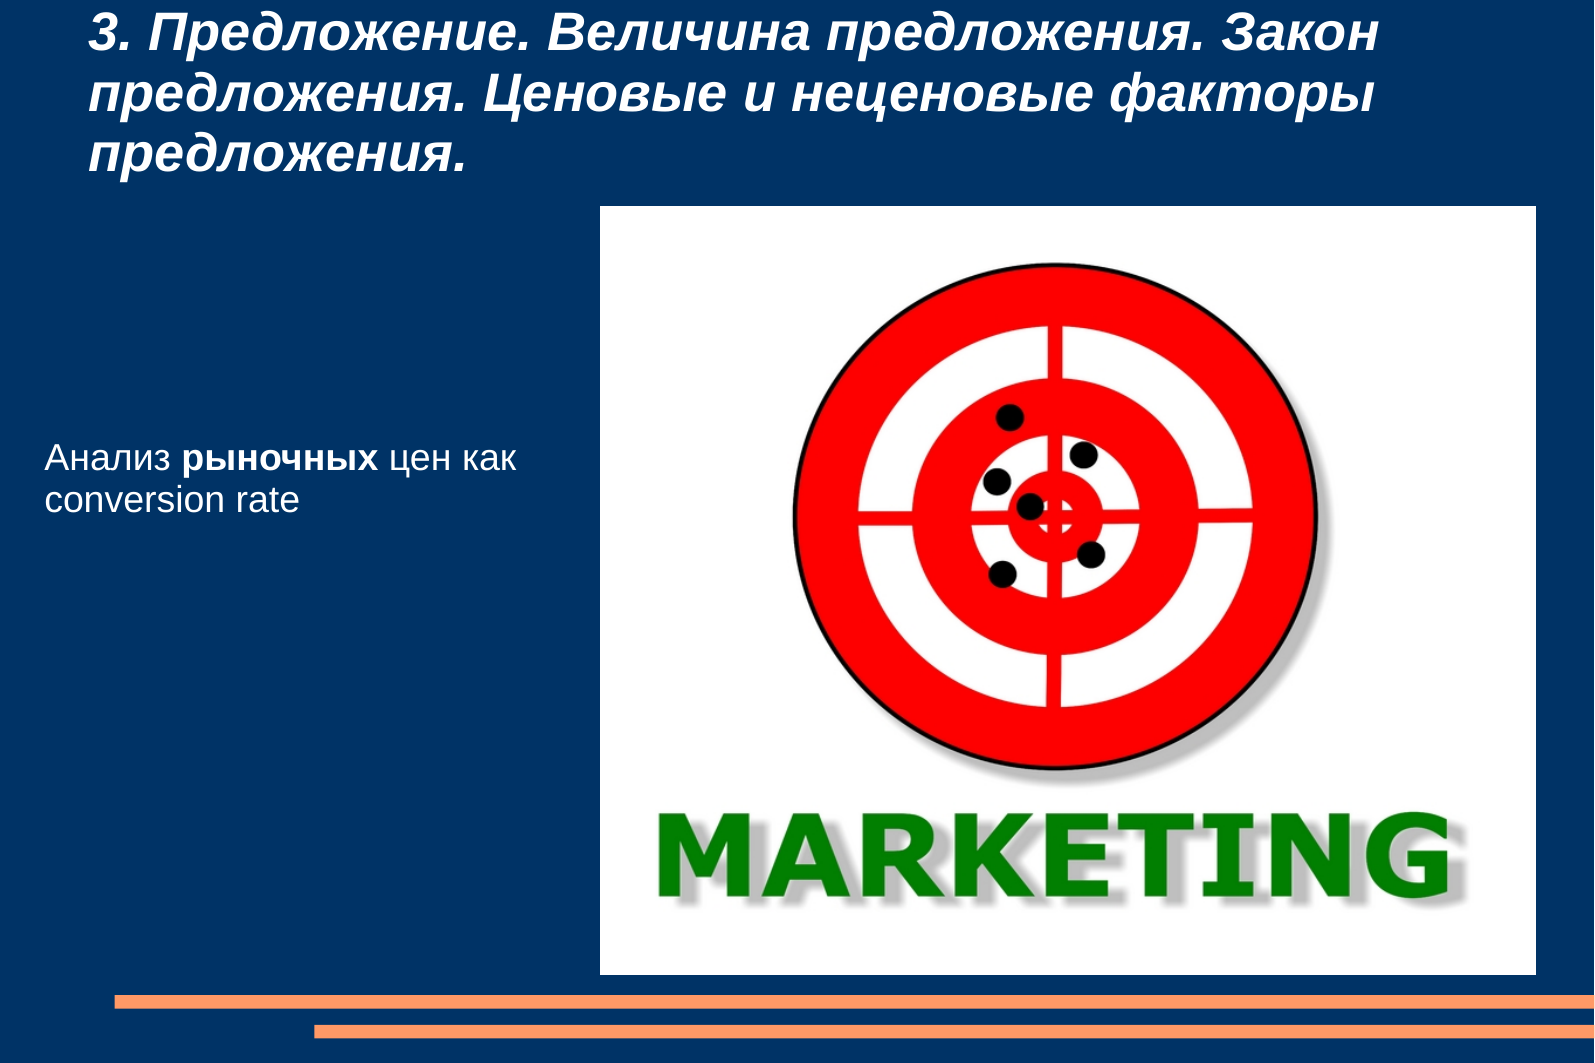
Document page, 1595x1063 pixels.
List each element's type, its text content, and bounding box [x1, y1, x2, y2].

picture [600, 206, 1536, 975]
text_box Анализ рыночных цен как conversion rate [29, 428, 562, 591]
title 3. Предложение. Величина предложения. Закон предложения. Ценовые и неценовые факторы предложения. [88, 0, 1451, 185]
